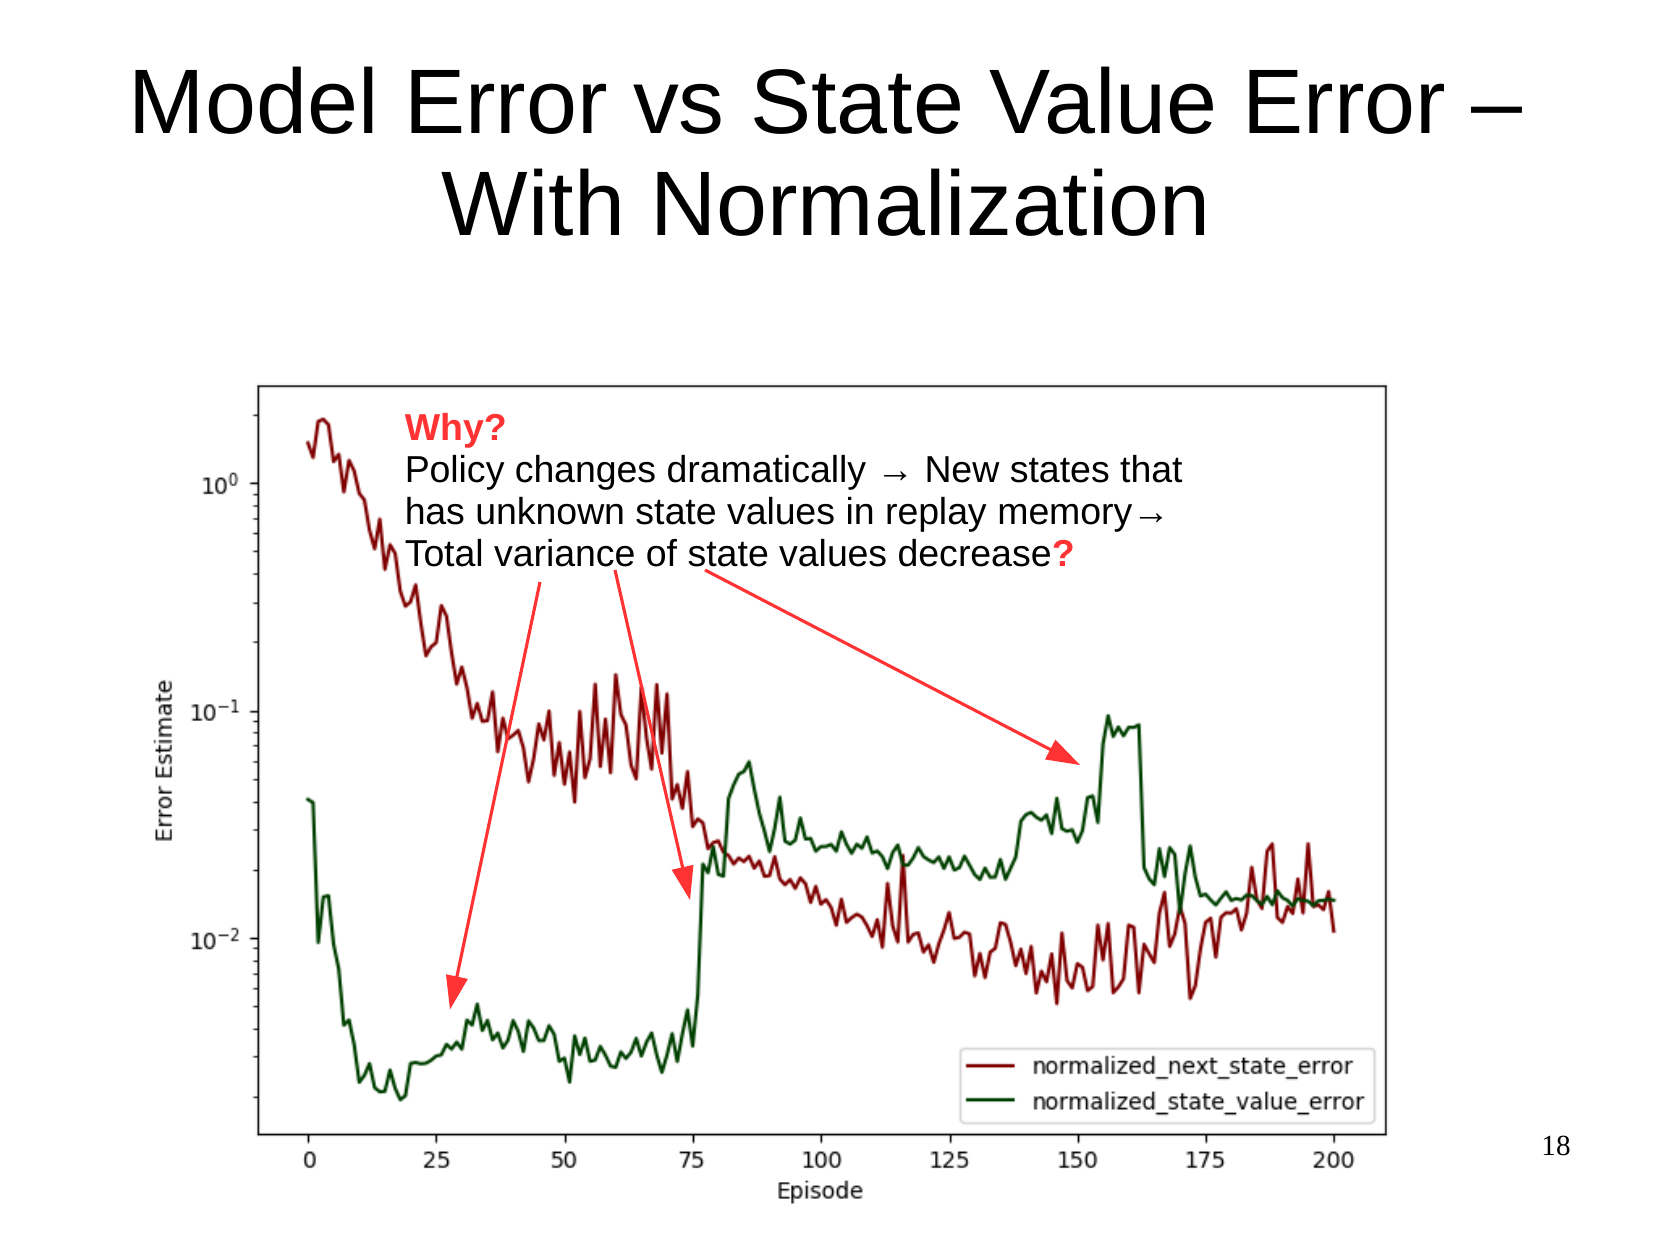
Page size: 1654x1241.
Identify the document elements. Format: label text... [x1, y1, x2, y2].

picture [75, 269, 1531, 1241]
text_box Why? Policy changes dramatically → New states that has unknown state values in replay memory→ Total variance of state values decrease? [390, 399, 1261, 585]
title Model Error vs State Value Error – With Normalization [82, 49, 1571, 257]
